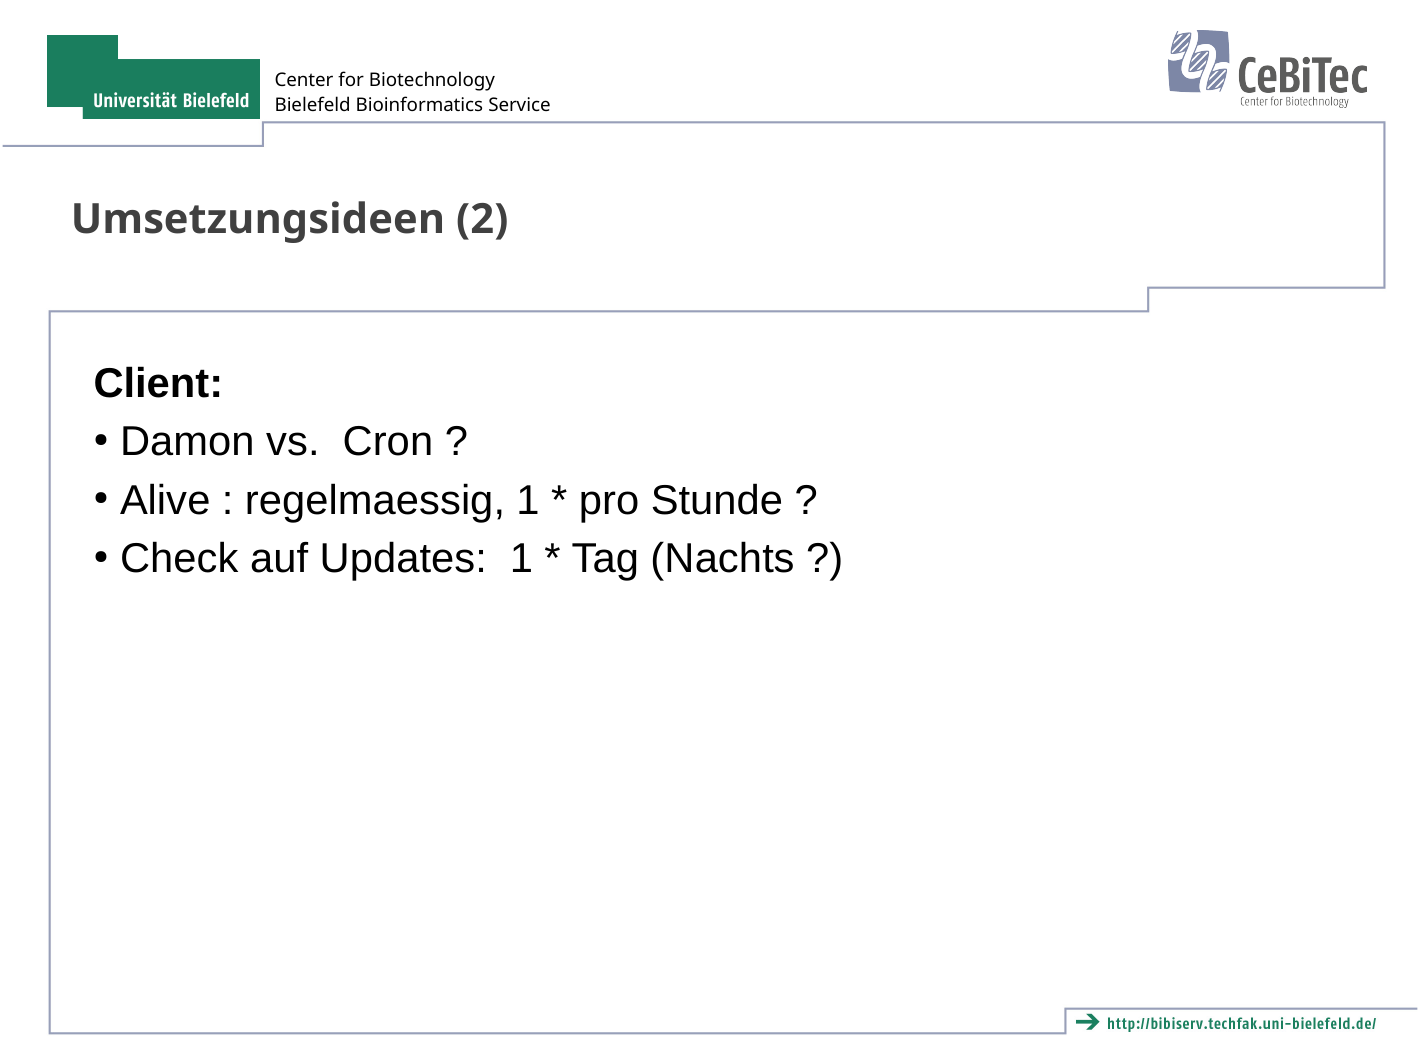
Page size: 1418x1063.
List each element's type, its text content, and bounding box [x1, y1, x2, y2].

title Umsetzungsideen (2) [70, 159, 1359, 275]
picture [2, 3, 1418, 1063]
text_box Client: Damon vs. Cron ? Alive : regelmaessig, 1 * pro Stunde ? Check auf Updates: 1 * Tag (Nachts ?) [78, 352, 1360, 589]
